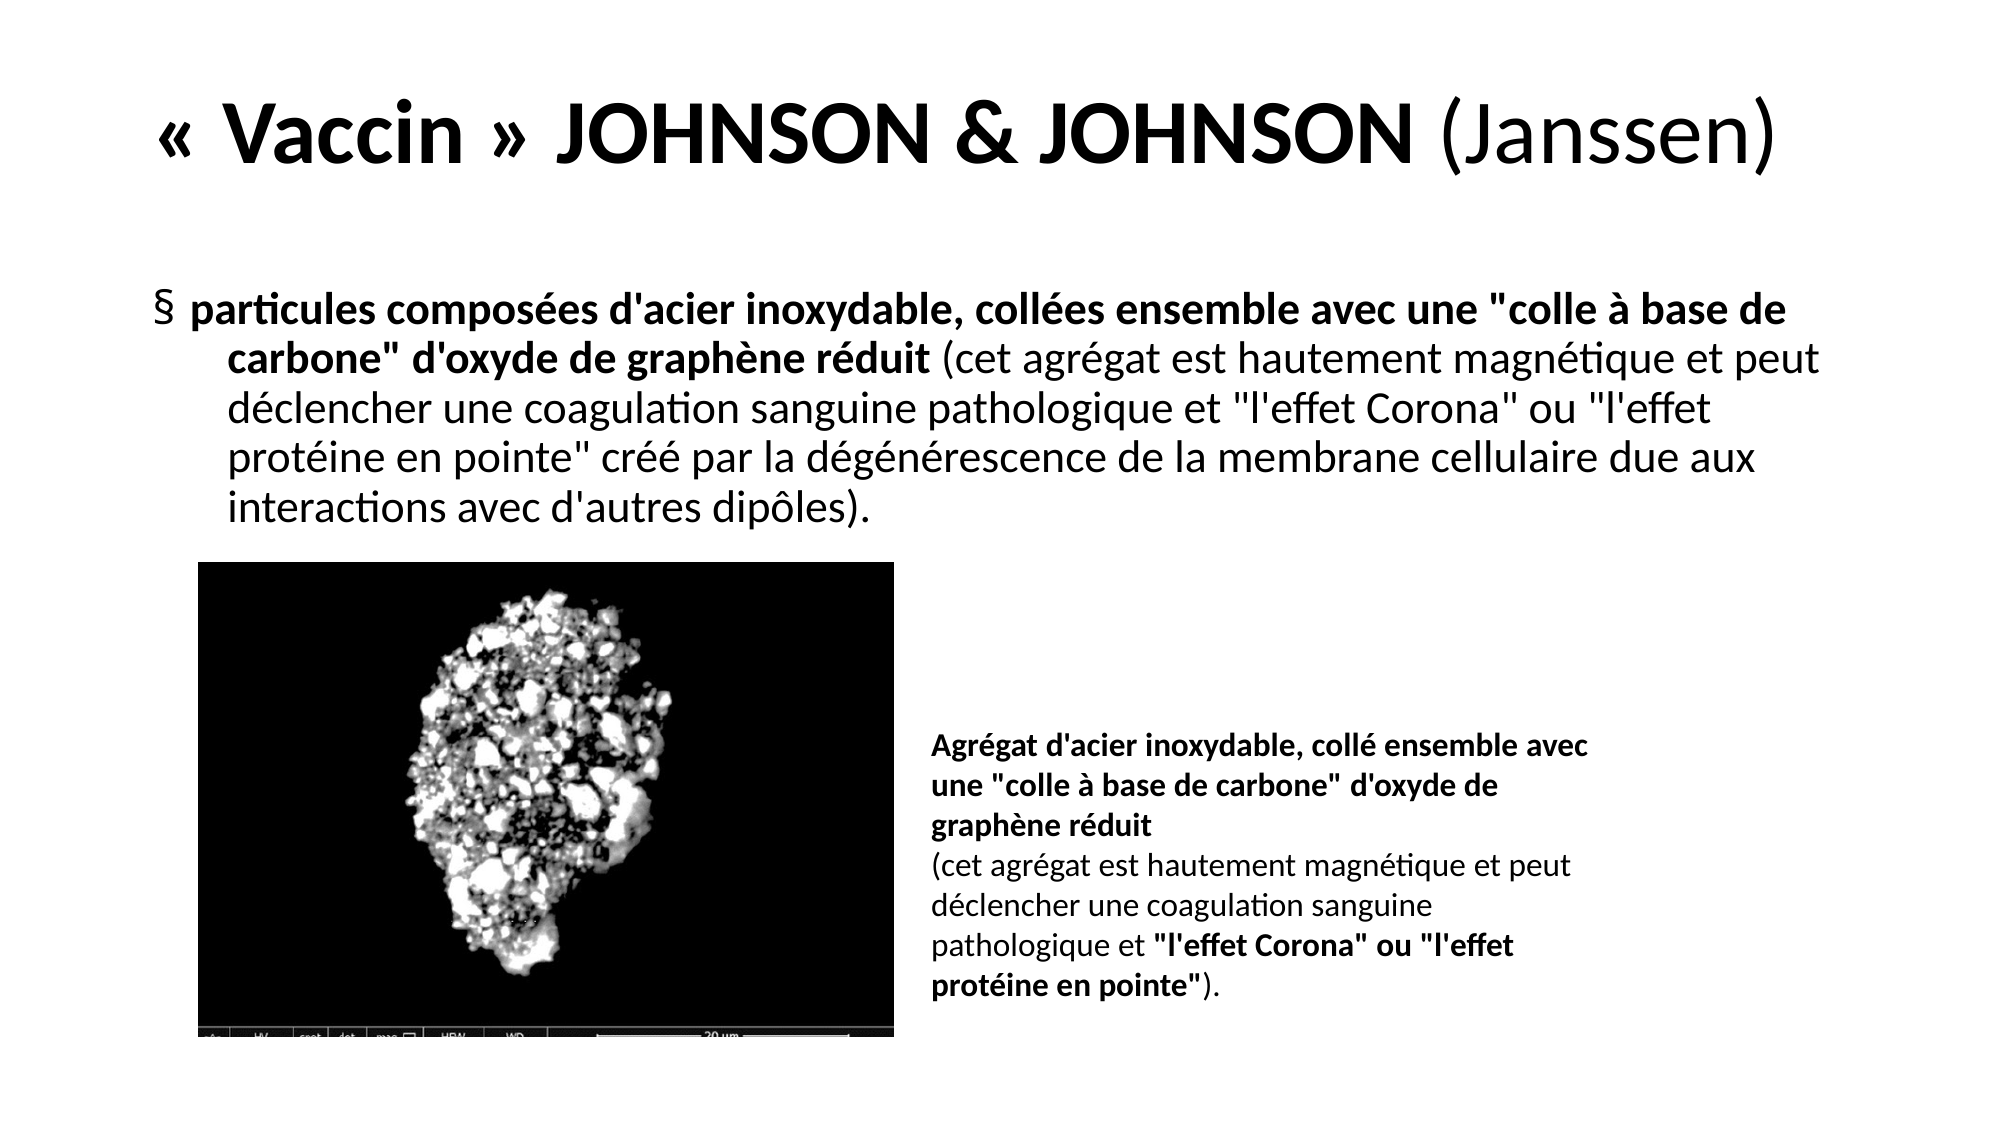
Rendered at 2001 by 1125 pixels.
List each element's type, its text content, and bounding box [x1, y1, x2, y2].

text_box Agrégat d'acier inoxydable, collé ensemble avec une "colle à base de carbone" d'oxyde de graphène réduit (cet agrégat est hautement magnétique et peut déclencher une coagulation sanguine pathologique et "l'effet Corona" ou "l'effet protéine en pointe"). [916, 716, 1611, 1011]
list particules composées d'acier inoxydable, collées ensemble avec une "colle à base de carbone" d'oxyde de graphène réduit (cet agrégat est hautement magnétique et peut déclencher une coagulation sanguine pathologique et "l'effet Corona" ou "l'effet protéine en pointe" créé par la dégénérescence de la membrane cellulaire due aux interactions avec d'autres dipôles). [137, 277, 1863, 992]
picture [198, 562, 894, 1037]
title « Vaccin » JOHNSON & JOHNSON (Janssen) [137, 25, 1863, 243]
